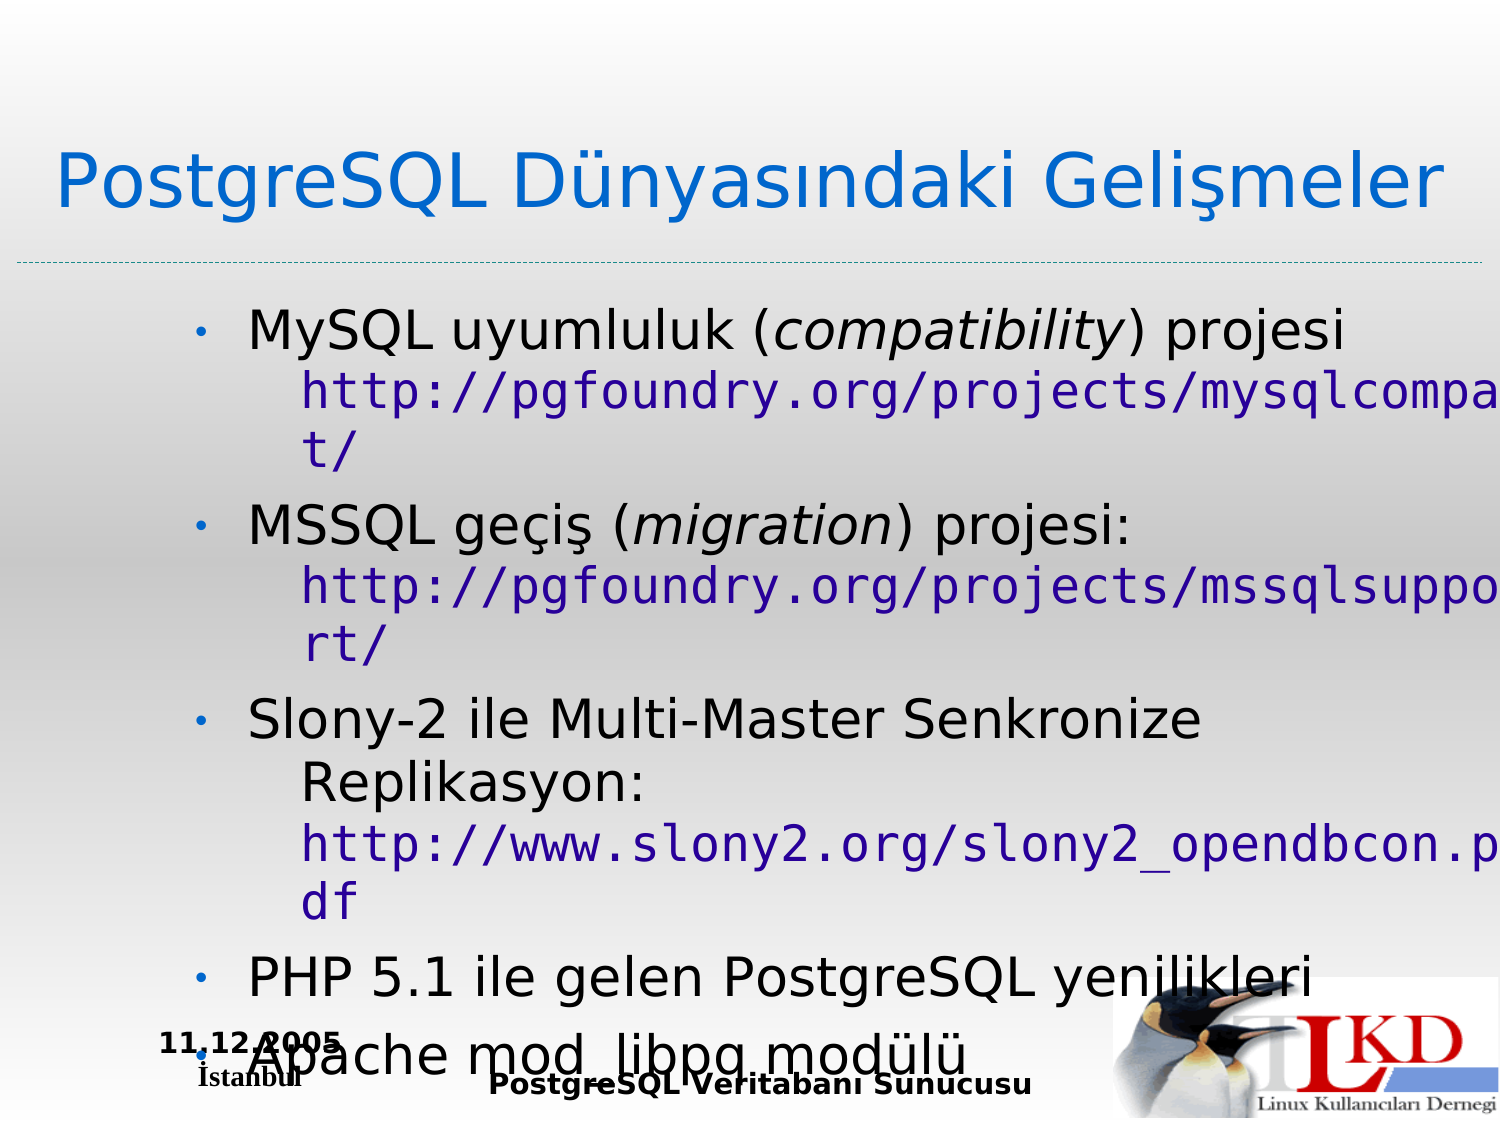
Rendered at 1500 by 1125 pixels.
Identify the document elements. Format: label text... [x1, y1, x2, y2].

picture [1113, 977, 1499, 1118]
list MySQL uyumluluk (compatibility) projesi http://pgfoundry.org/projects/mysqlcompat/ MSSQL geçiş (migration) projesi: http://pgfoundry.org/projects/mssqlsupport/ Slony-2 ile Multi-Master Senkronize Replikasyon: http://www.slony2.org/slony2_opendbcon.pdf PHP 5.1 ile gelen PostgreSQL yenilikleri Apache mod_libpq modülü [0, 299, 1500, 975]
title PostgreSQL Dünyasındaki Gelişmeler [0, 0, 1500, 225]
